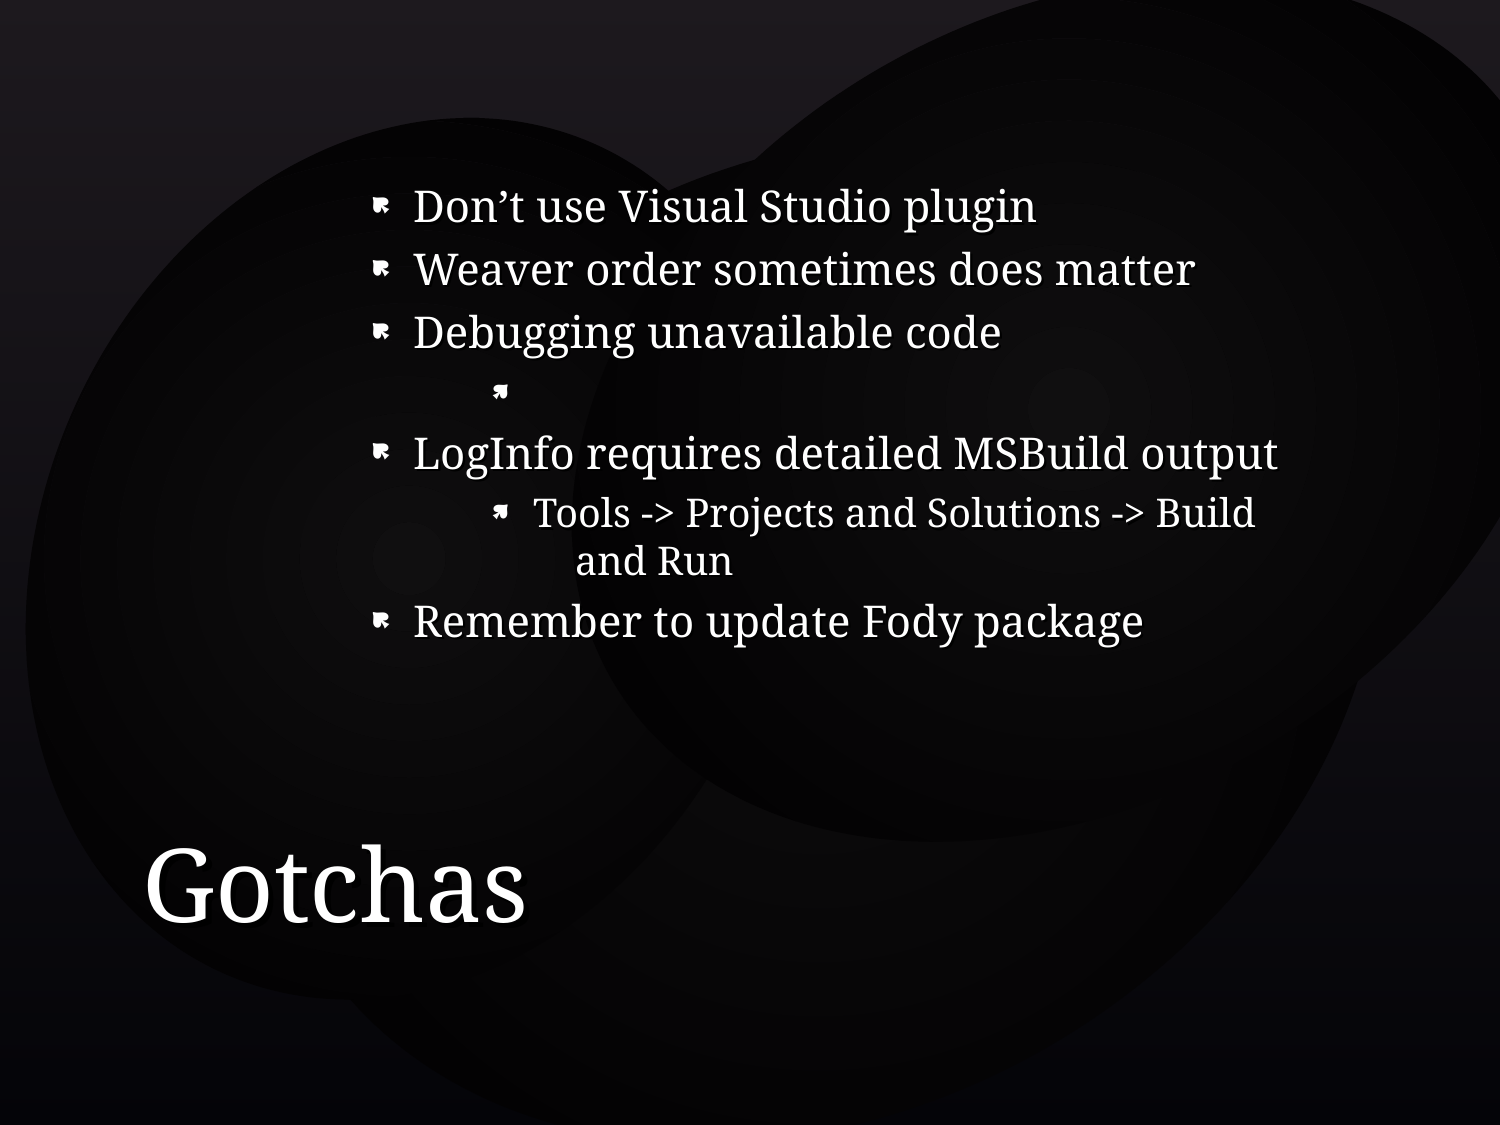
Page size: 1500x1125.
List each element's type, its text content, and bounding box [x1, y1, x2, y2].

title Gotchas [127, 800, 1366, 951]
list Don’t use Visual Studio plugin Weaver order sometimes does matter Debugging unavailable code LogInfo requires detailed MSBuild output Tools -> Projects and Solutions -> Build and Run Remember to update Fody package [350, 112, 1351, 713]
